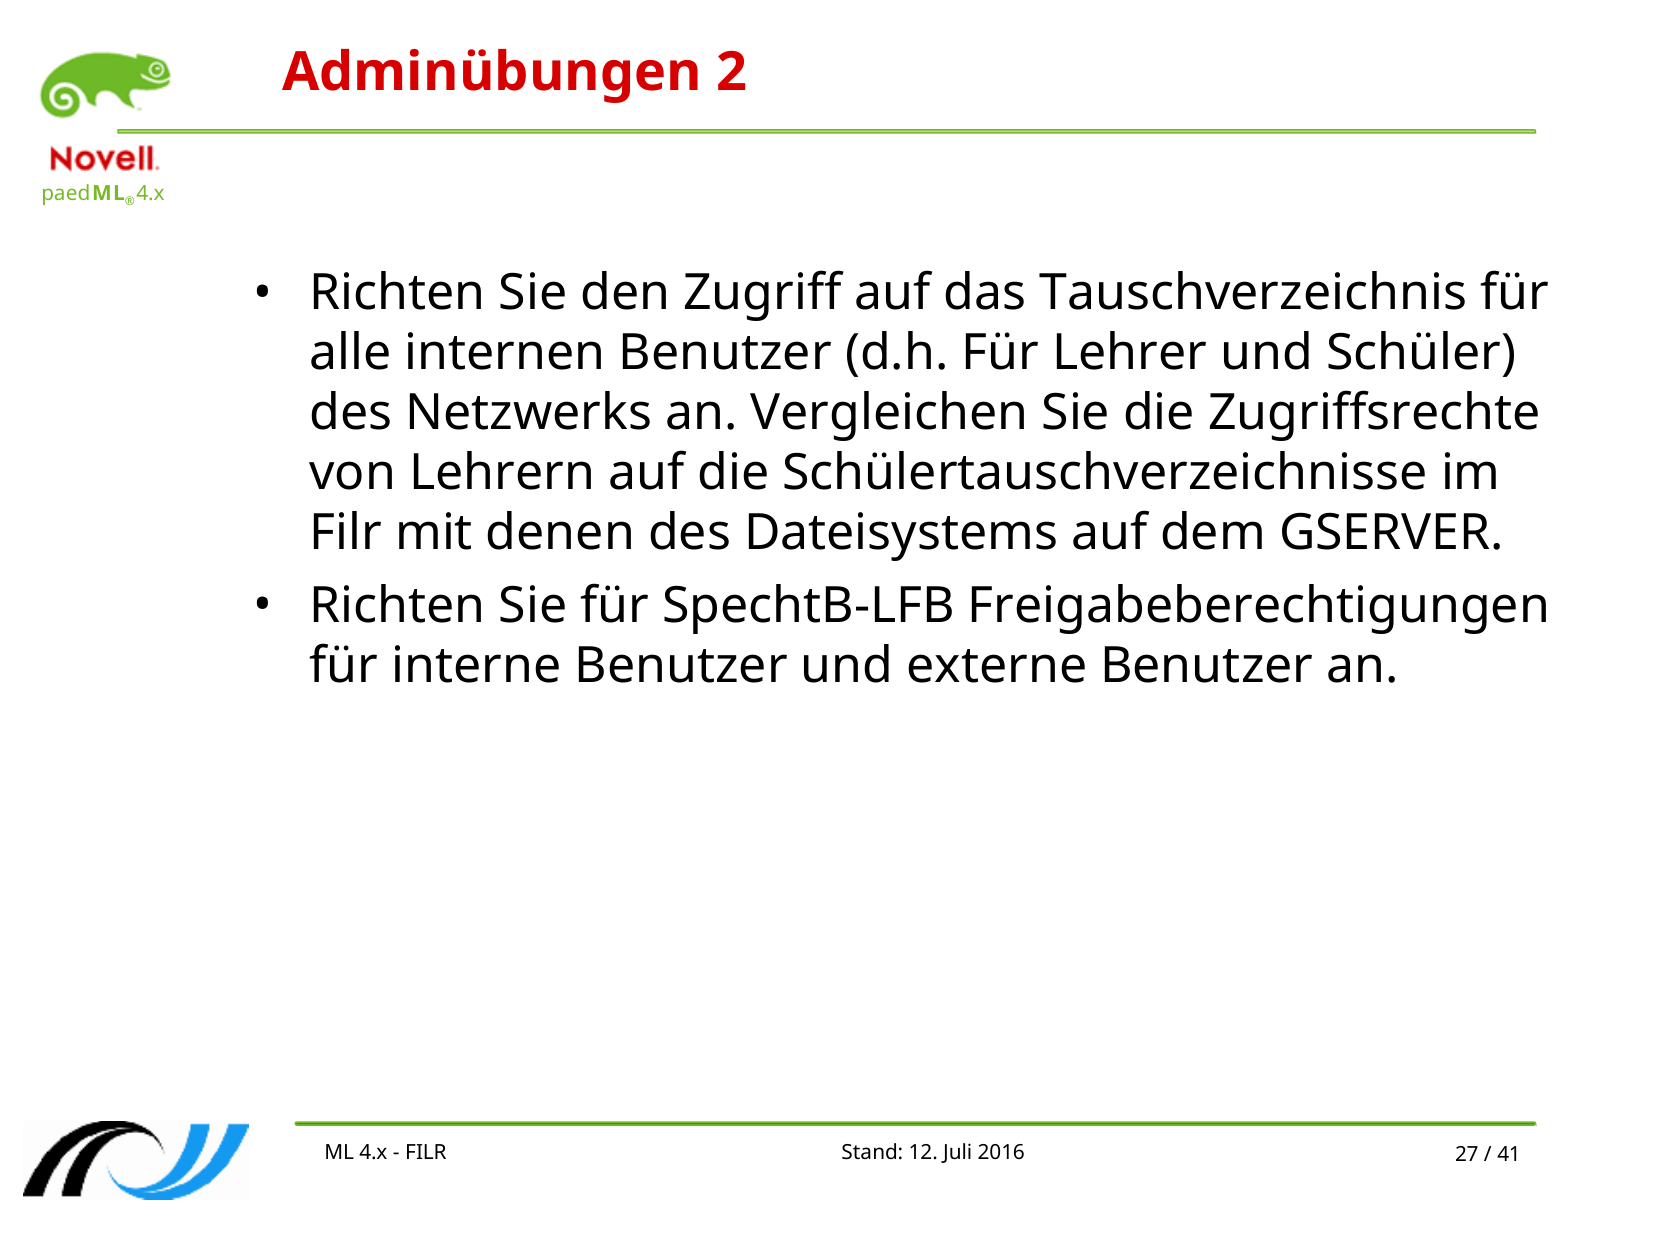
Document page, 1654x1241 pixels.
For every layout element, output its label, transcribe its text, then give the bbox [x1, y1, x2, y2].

picture [23, 1121, 249, 1200]
picture [26, 35, 184, 193]
list Richten Sie den Zugriff auf das Tauschverzeichnis für alle internen Benutzer (d.h. Für Lehrer und Schüler) des Netzwerks an. Vergleichen Sie die Zugriffsrechte von Lehrern auf die Schülertauschverzeichnisse im Filr mit denen des Dateisystems auf dem GSERVER. Richten Sie für SpechtB-LFB Freigabeberechtigungen für interne Benutzer und externe Benutzer an. [253, 179, 1560, 981]
title Adminübungen 2 [261, 17, 1536, 121]
